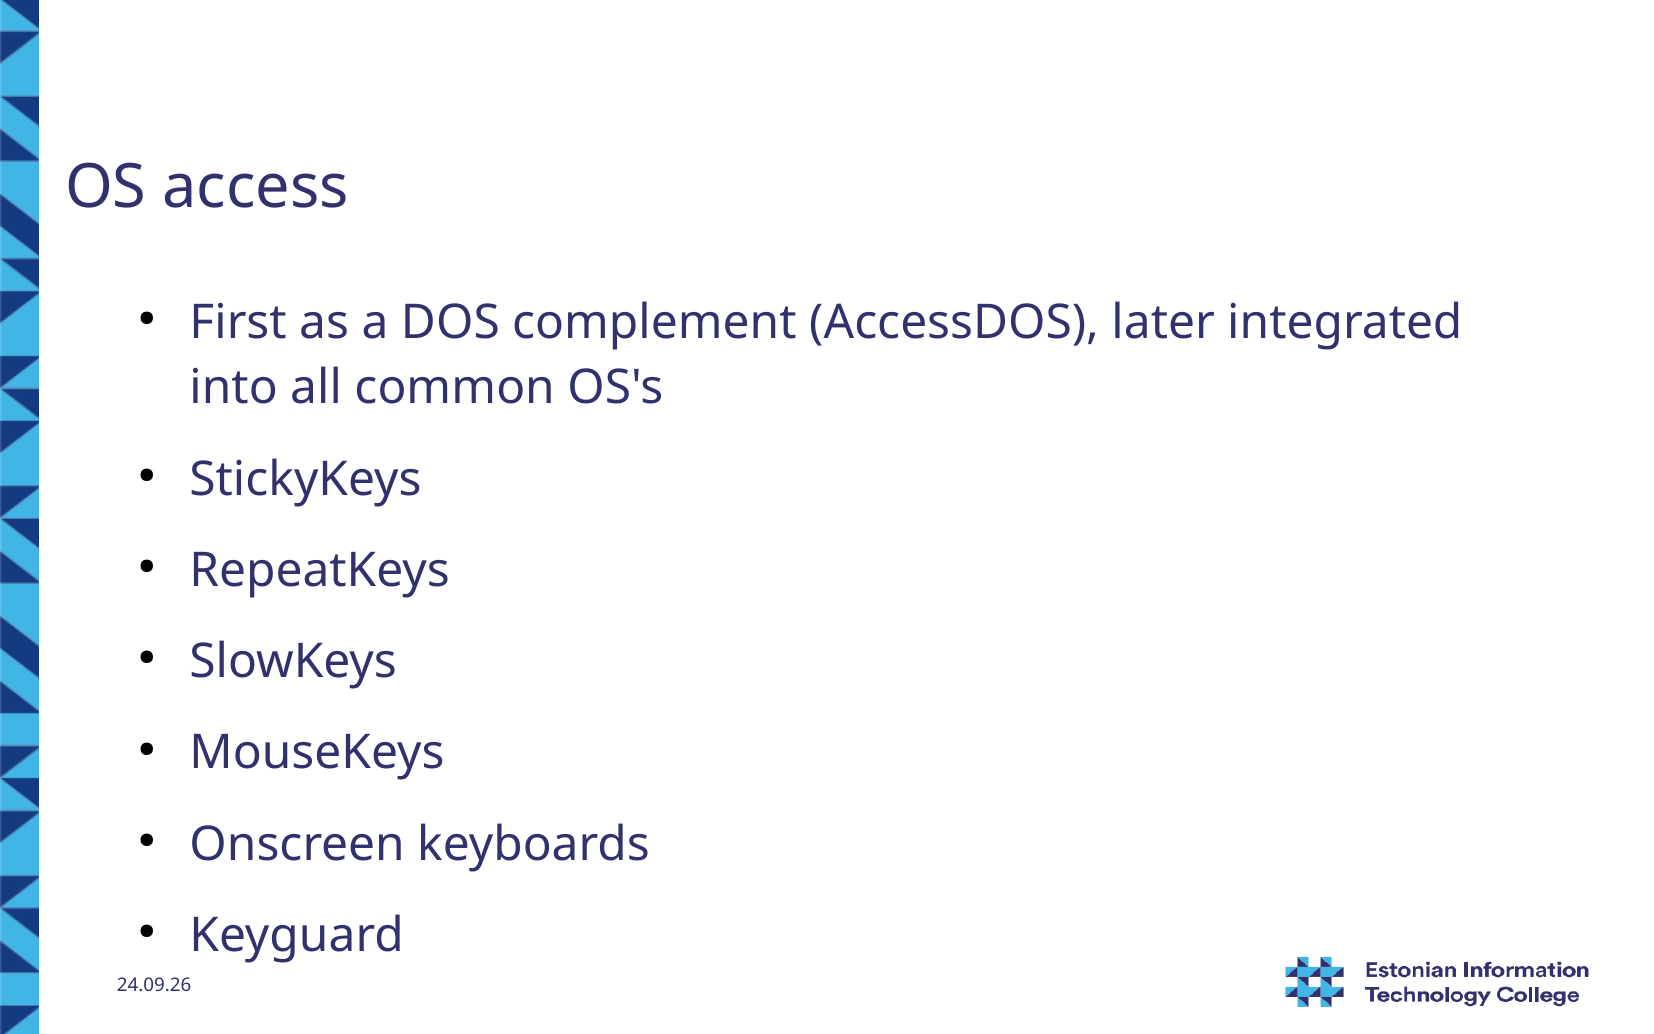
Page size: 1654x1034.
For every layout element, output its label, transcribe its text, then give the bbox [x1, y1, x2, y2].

list First as a DOS complement (AccessDOS), later integrated into all common OS's StickyKeys RepeatKeys SlowKeys MouseKeys Onscreen keyboards Keyguard [121, 287, 1533, 970]
title OS access [64, 97, 1201, 270]
